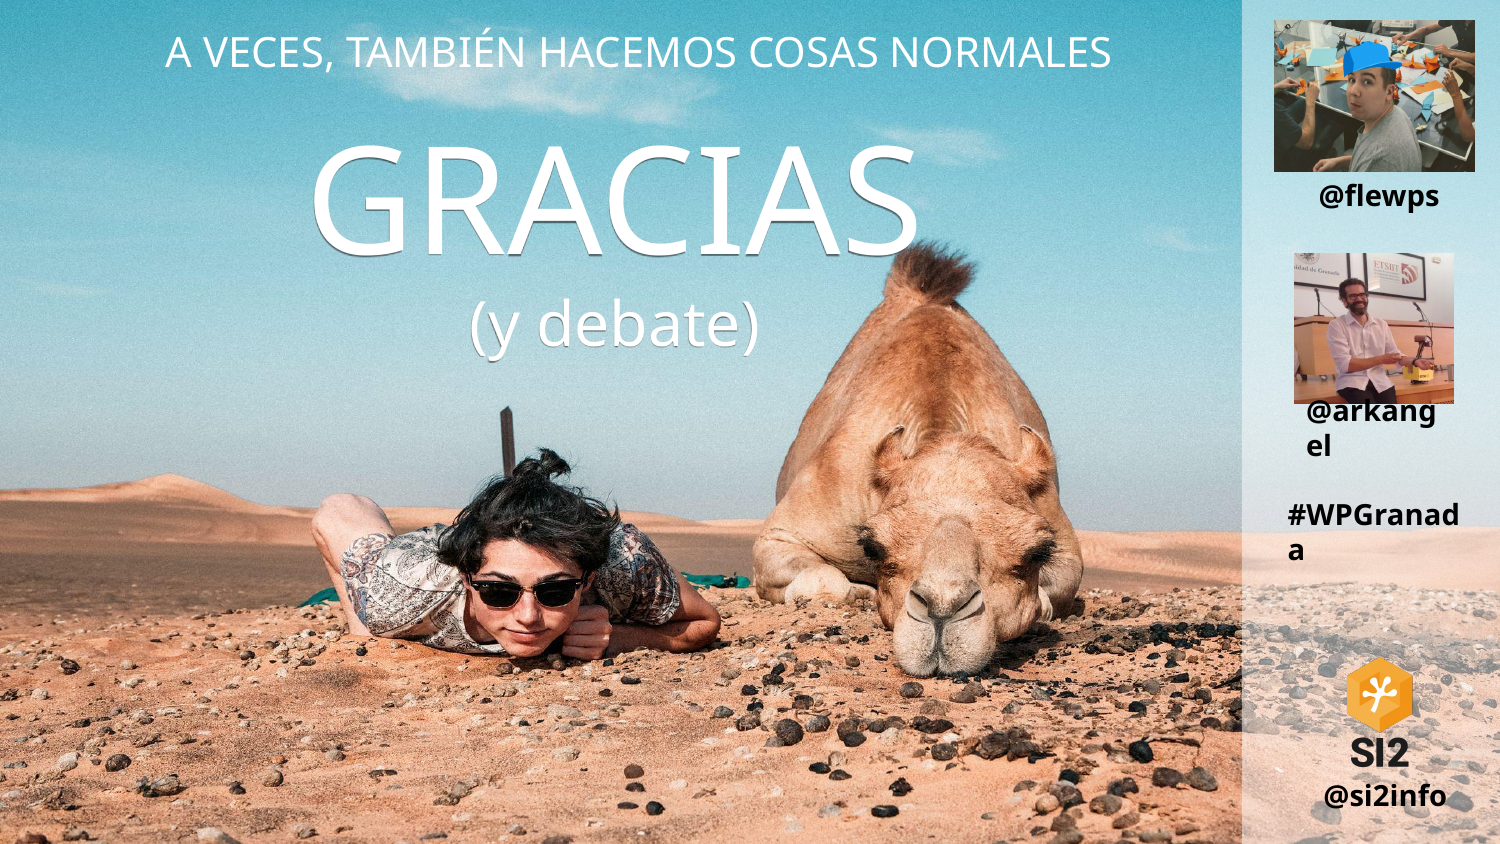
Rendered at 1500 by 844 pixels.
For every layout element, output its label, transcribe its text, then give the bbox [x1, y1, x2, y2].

text_box A VECES, TAMBIÉN HACEMOS COSAS NORMALES [0, 0, 1390, 103]
text_box #WPGranada [1272, 480, 1476, 535]
picture [1339, 654, 1419, 768]
text_box [1241, 0, 1500, 844]
picture [1274, 20, 1475, 172]
text_box GRACIAS (y debate) [0, 103, 1365, 349]
text_box @arkangel [1291, 400, 1458, 454]
picture [0, 349, 1241, 844]
picture [1294, 253, 1454, 400]
text_box @si2info [1308, 768, 1475, 822]
text_box @flewps [1303, 168, 1470, 221]
